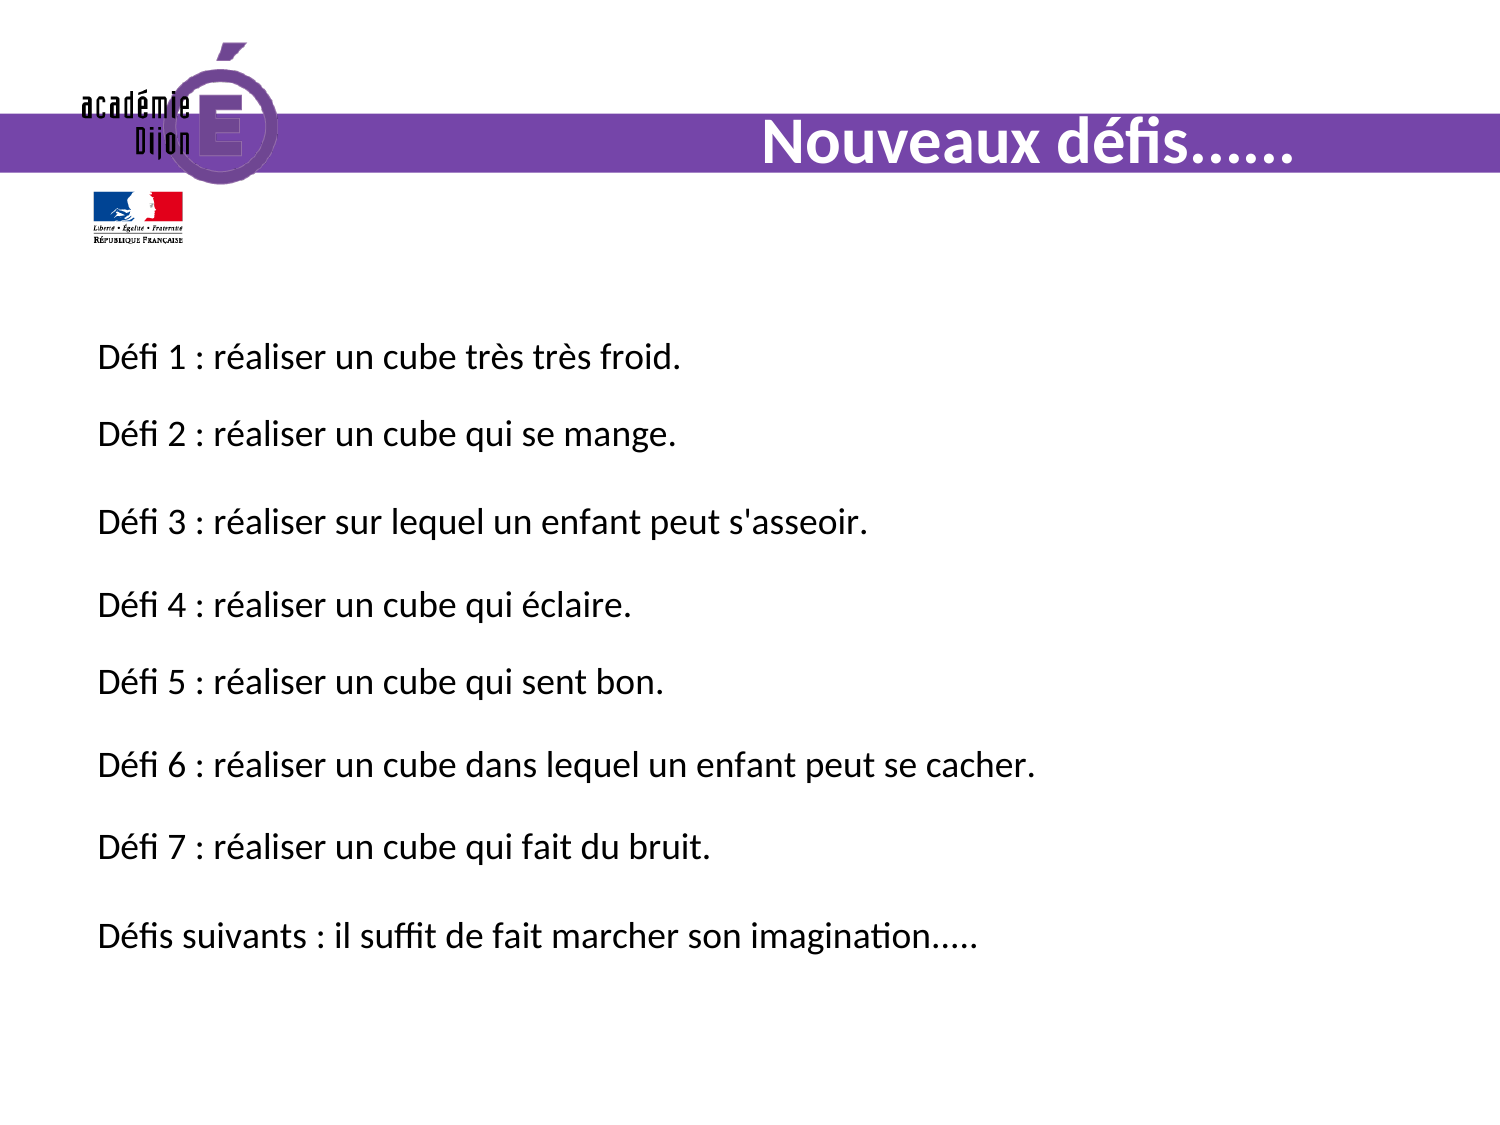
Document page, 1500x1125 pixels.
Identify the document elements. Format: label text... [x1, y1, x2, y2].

text_box Défi 2 : réaliser un cube qui se mange. [82, 401, 1382, 479]
text_box Défis suivants : il suffit de fait marcher son imagination..... [82, 903, 1382, 981]
text_box Défi 7 : réaliser un cube qui fait du bruit. [82, 814, 1382, 892]
picture [82, 42, 278, 244]
text_box Défi 5 : réaliser un cube qui sent bon. [82, 649, 1382, 727]
text_box Nouveaux défis...... [277, 35, 1312, 239]
text_box Défi 4 : réaliser un cube qui éclaire. [82, 572, 1382, 649]
text_box Défi 3 : réaliser sur lequel un enfant peut s'asseoir. [82, 490, 1382, 567]
text_box Défi 1 : réaliser un cube très très froid. [82, 324, 1382, 401]
text_box Défi 6 : réaliser un cube dans lequel un enfant peut se cacher. [82, 732, 1382, 810]
